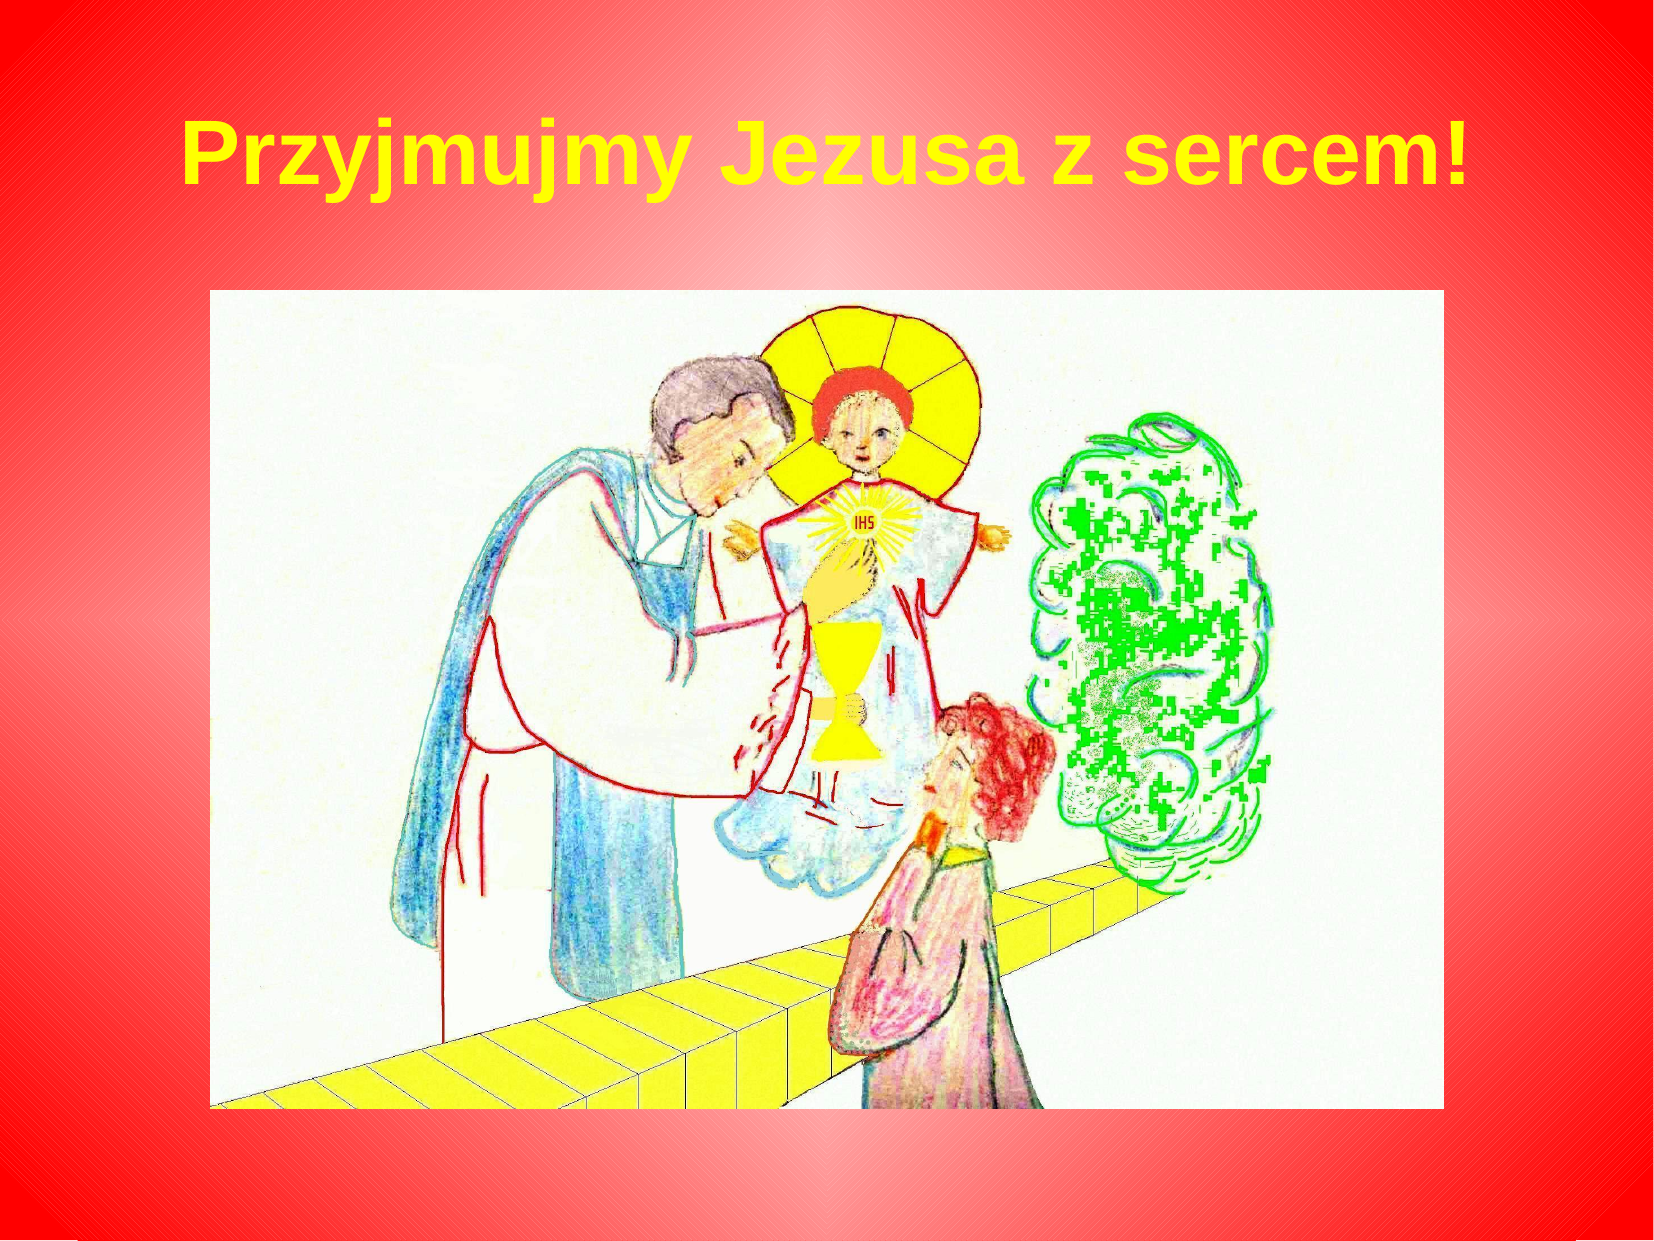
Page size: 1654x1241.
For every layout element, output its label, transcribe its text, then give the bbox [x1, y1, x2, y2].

title Przyjmujmy Jezusa z sercem! [82, 49, 1571, 257]
picture [210, 290, 1444, 1109]
